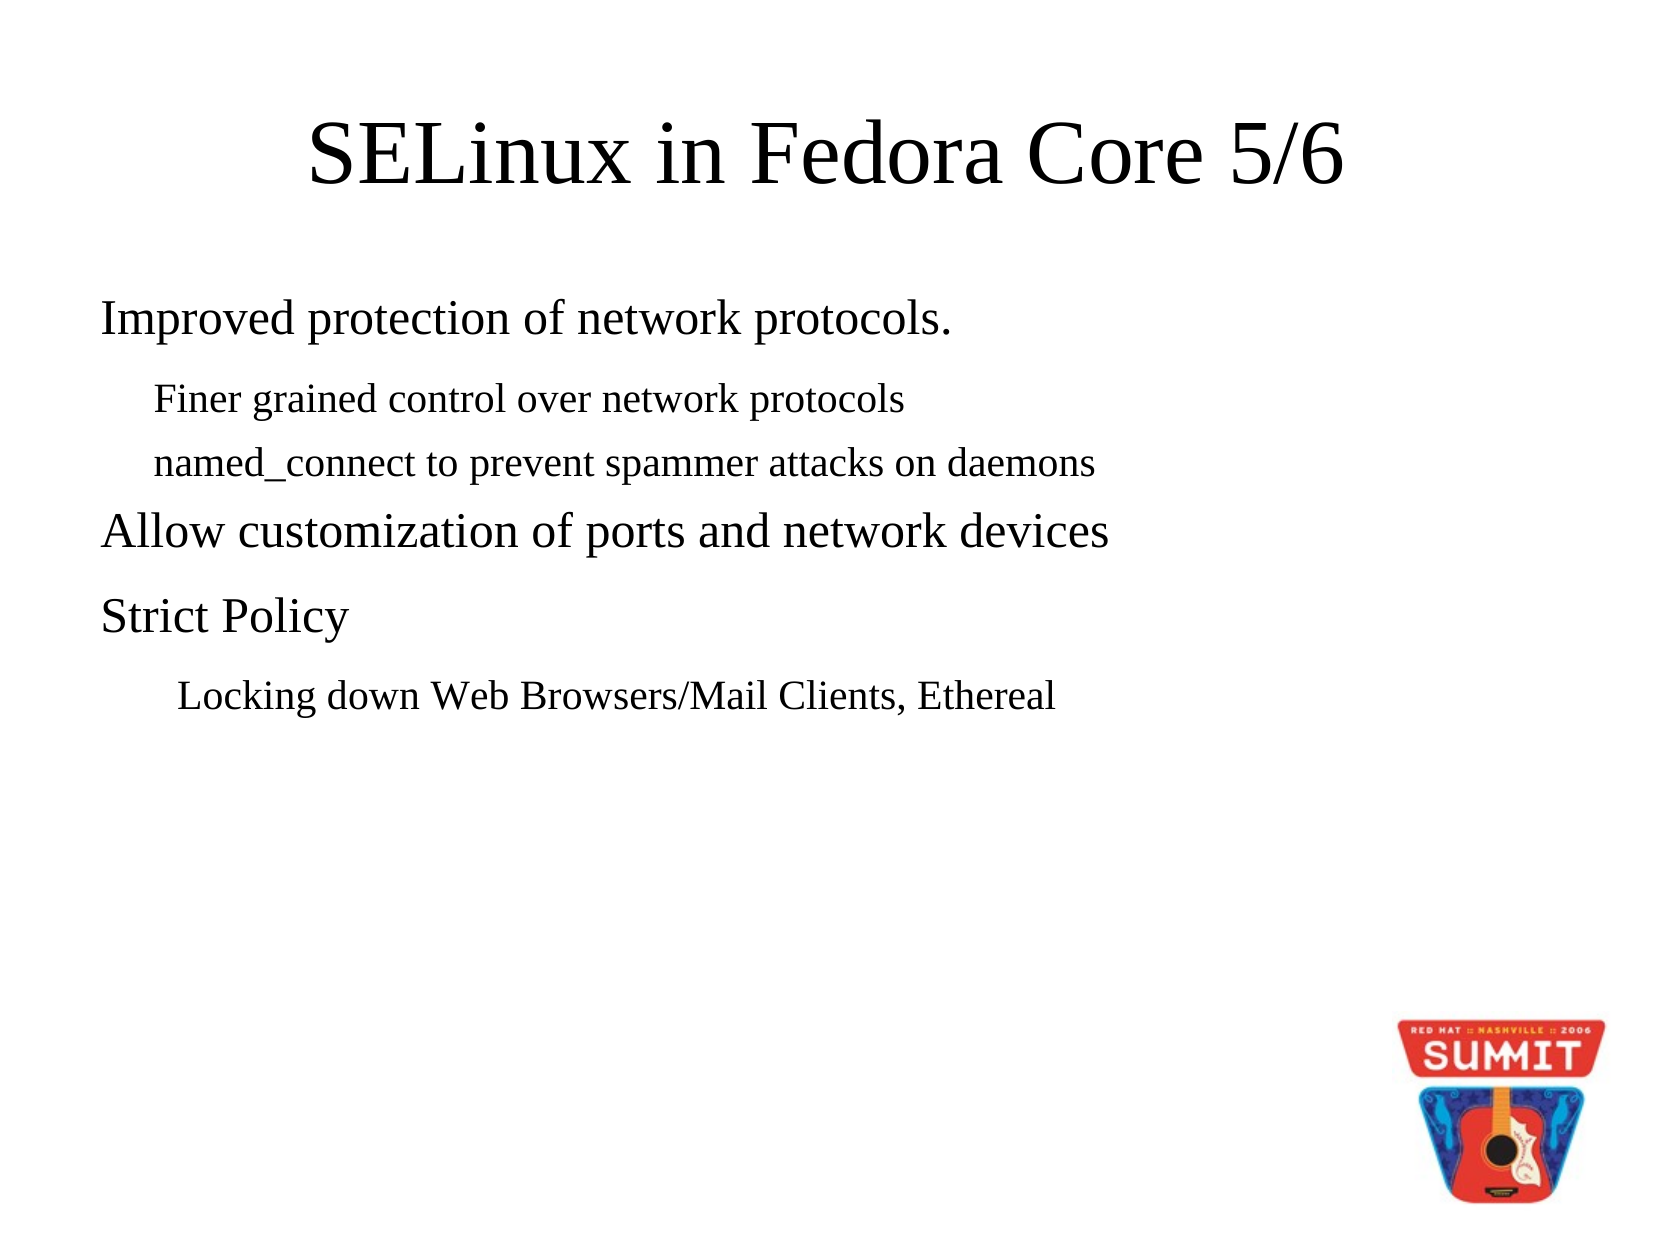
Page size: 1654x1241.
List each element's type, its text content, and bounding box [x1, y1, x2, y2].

list Improved protection of network protocols. Finer grained control over network protocols named_connect to prevent spammer attacks on daemons Allow customization of ports and network devices Strict Policy Locking down Web Browsers/Mail Clients, Ethereal [82, 290, 1571, 1109]
title SELinux in Fedora Core 5/6 [82, 102, 1571, 204]
picture [1392, 1011, 1611, 1211]
